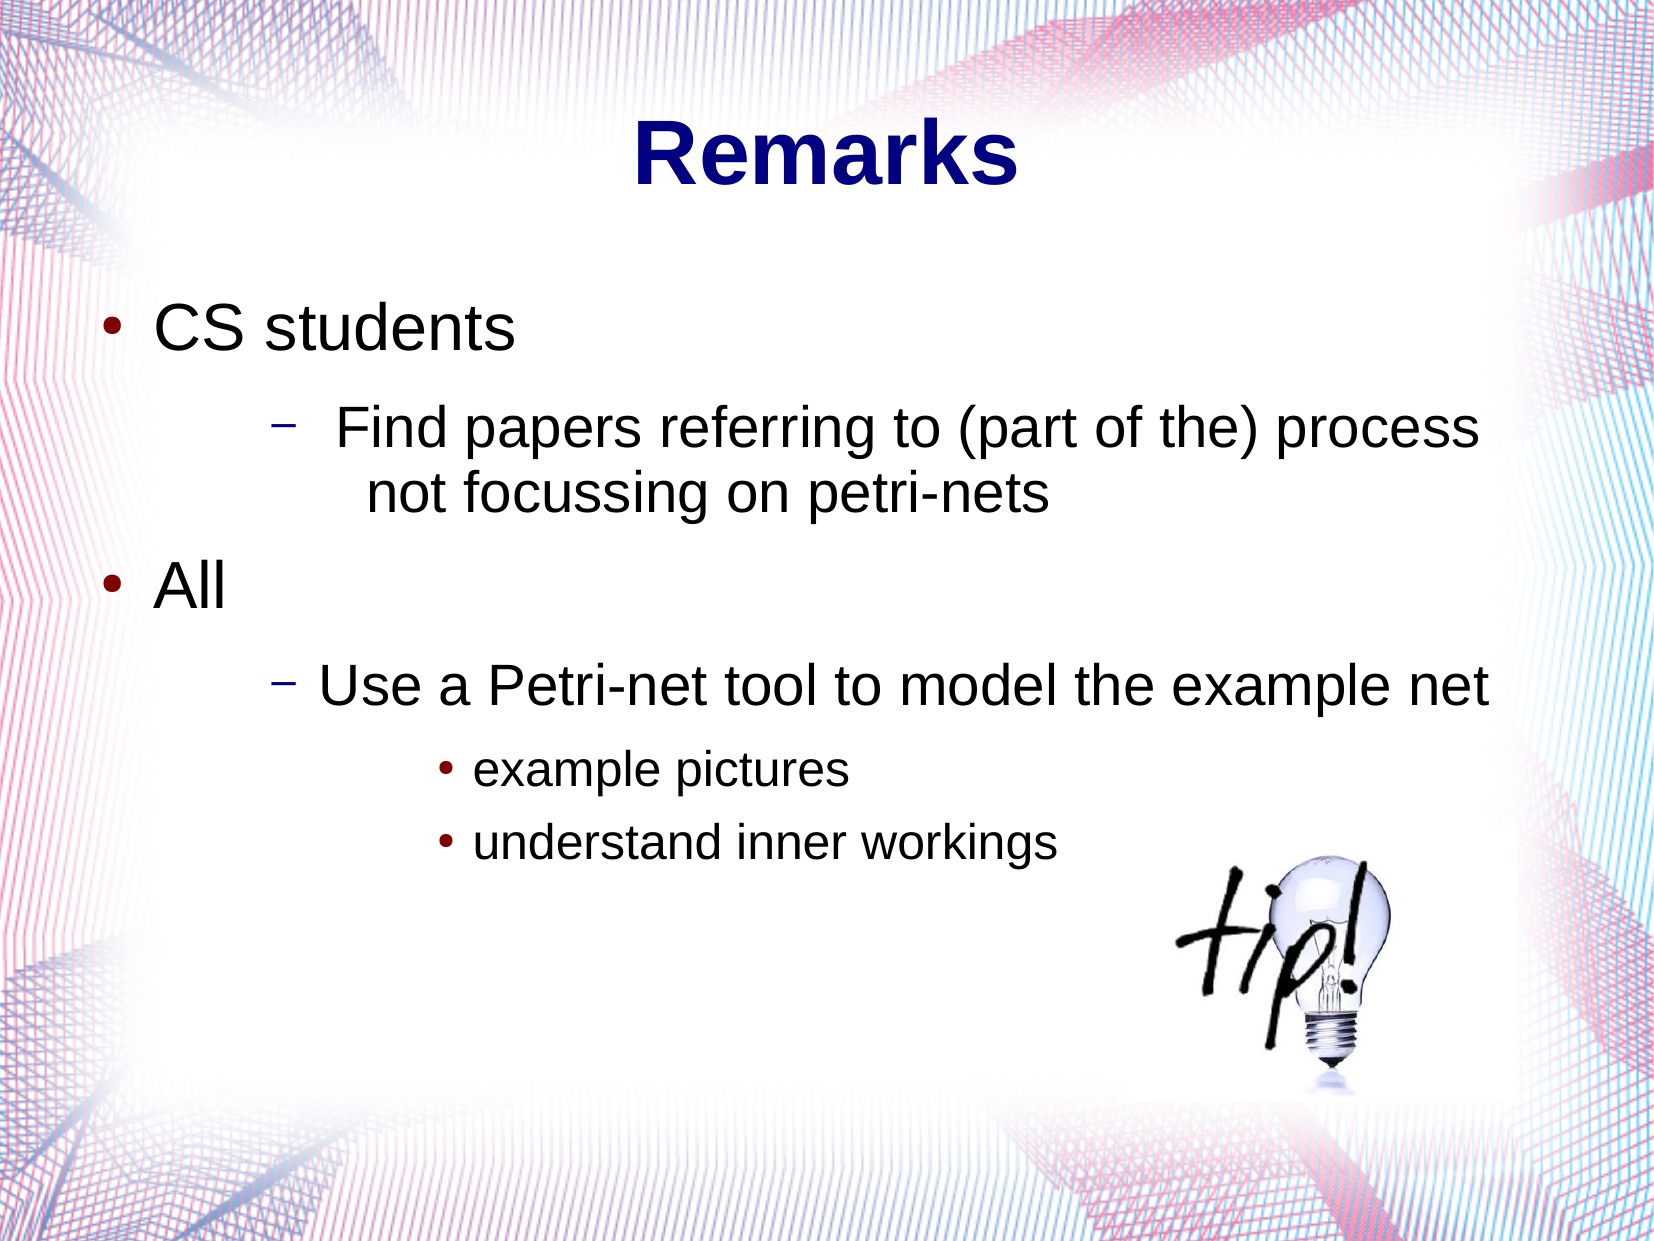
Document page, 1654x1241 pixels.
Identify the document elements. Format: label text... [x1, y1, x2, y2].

picture [0, 0, 1654, 1241]
title Remarks [82, 56, 1571, 250]
list CS students Find papers referring to (part of the) process not focussing on petri-nets All Use a Petri-net tool to model the example net example pictures understand inner workings [82, 290, 1571, 1094]
